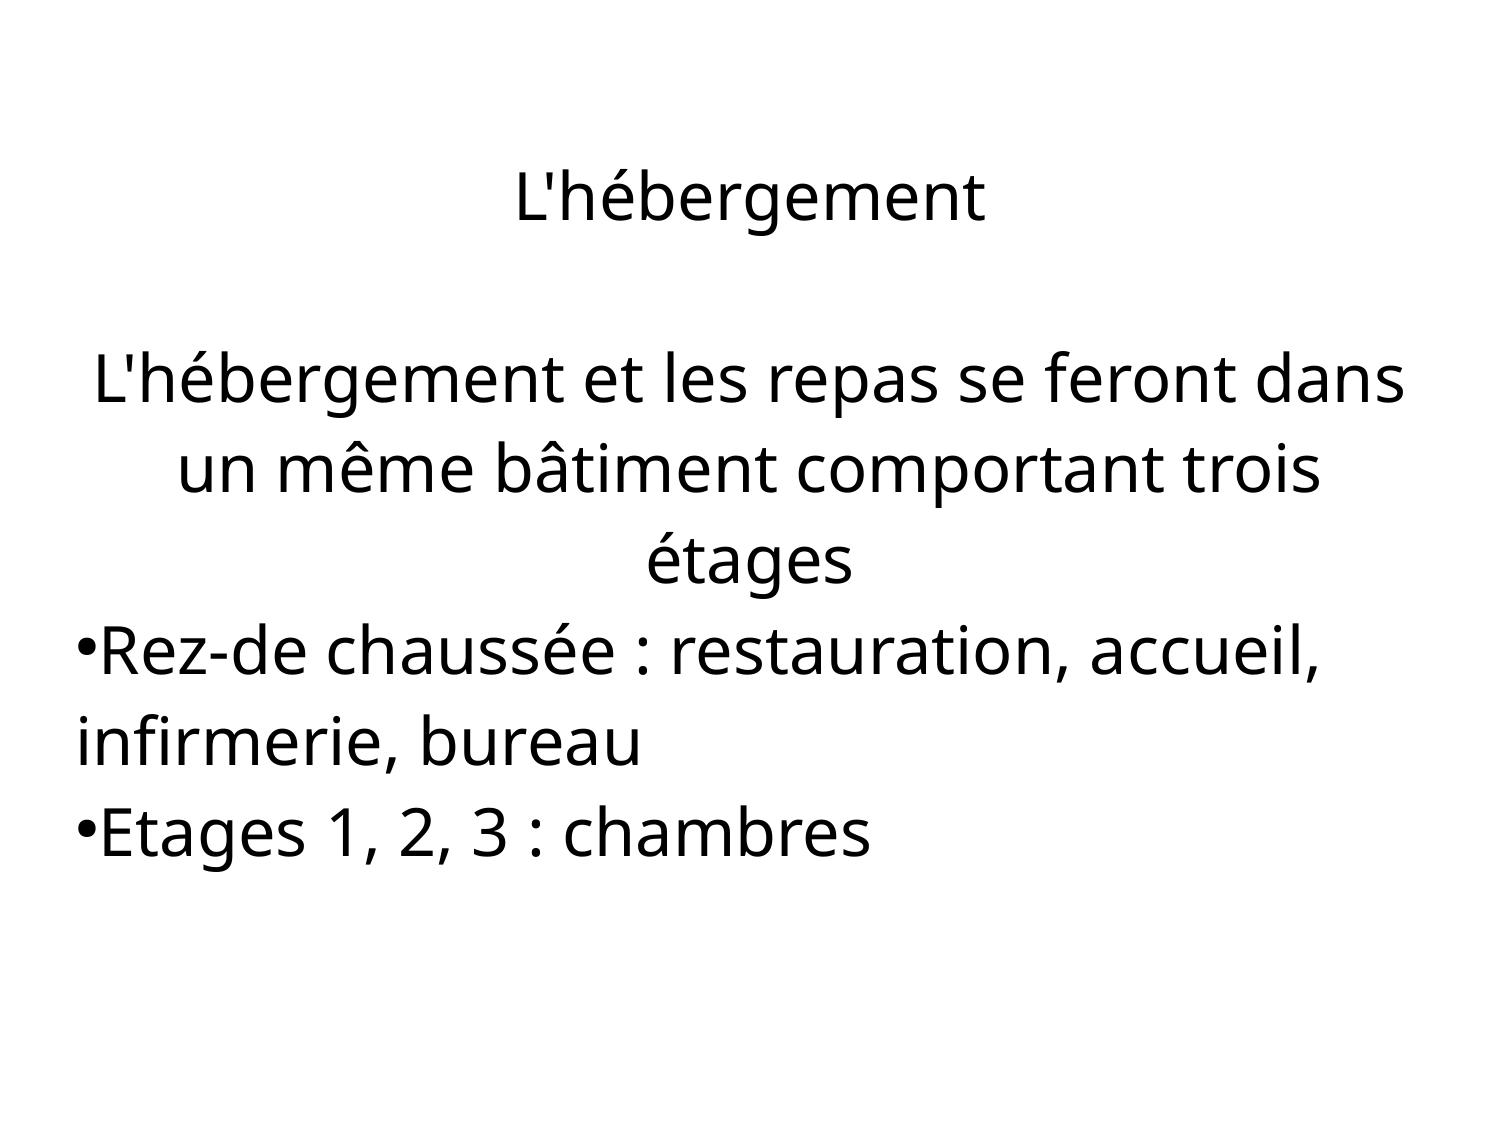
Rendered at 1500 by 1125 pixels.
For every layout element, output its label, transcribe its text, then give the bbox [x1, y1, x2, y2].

subtitle L'hébergement L'hébergement et les repas se feront dans un même bâtiment comportant trois étages Rez-de chaussée : restauration, accueil, infirmerie, bureau Etages 1, 2, 3 : chambres [75, 24, 1425, 1000]
